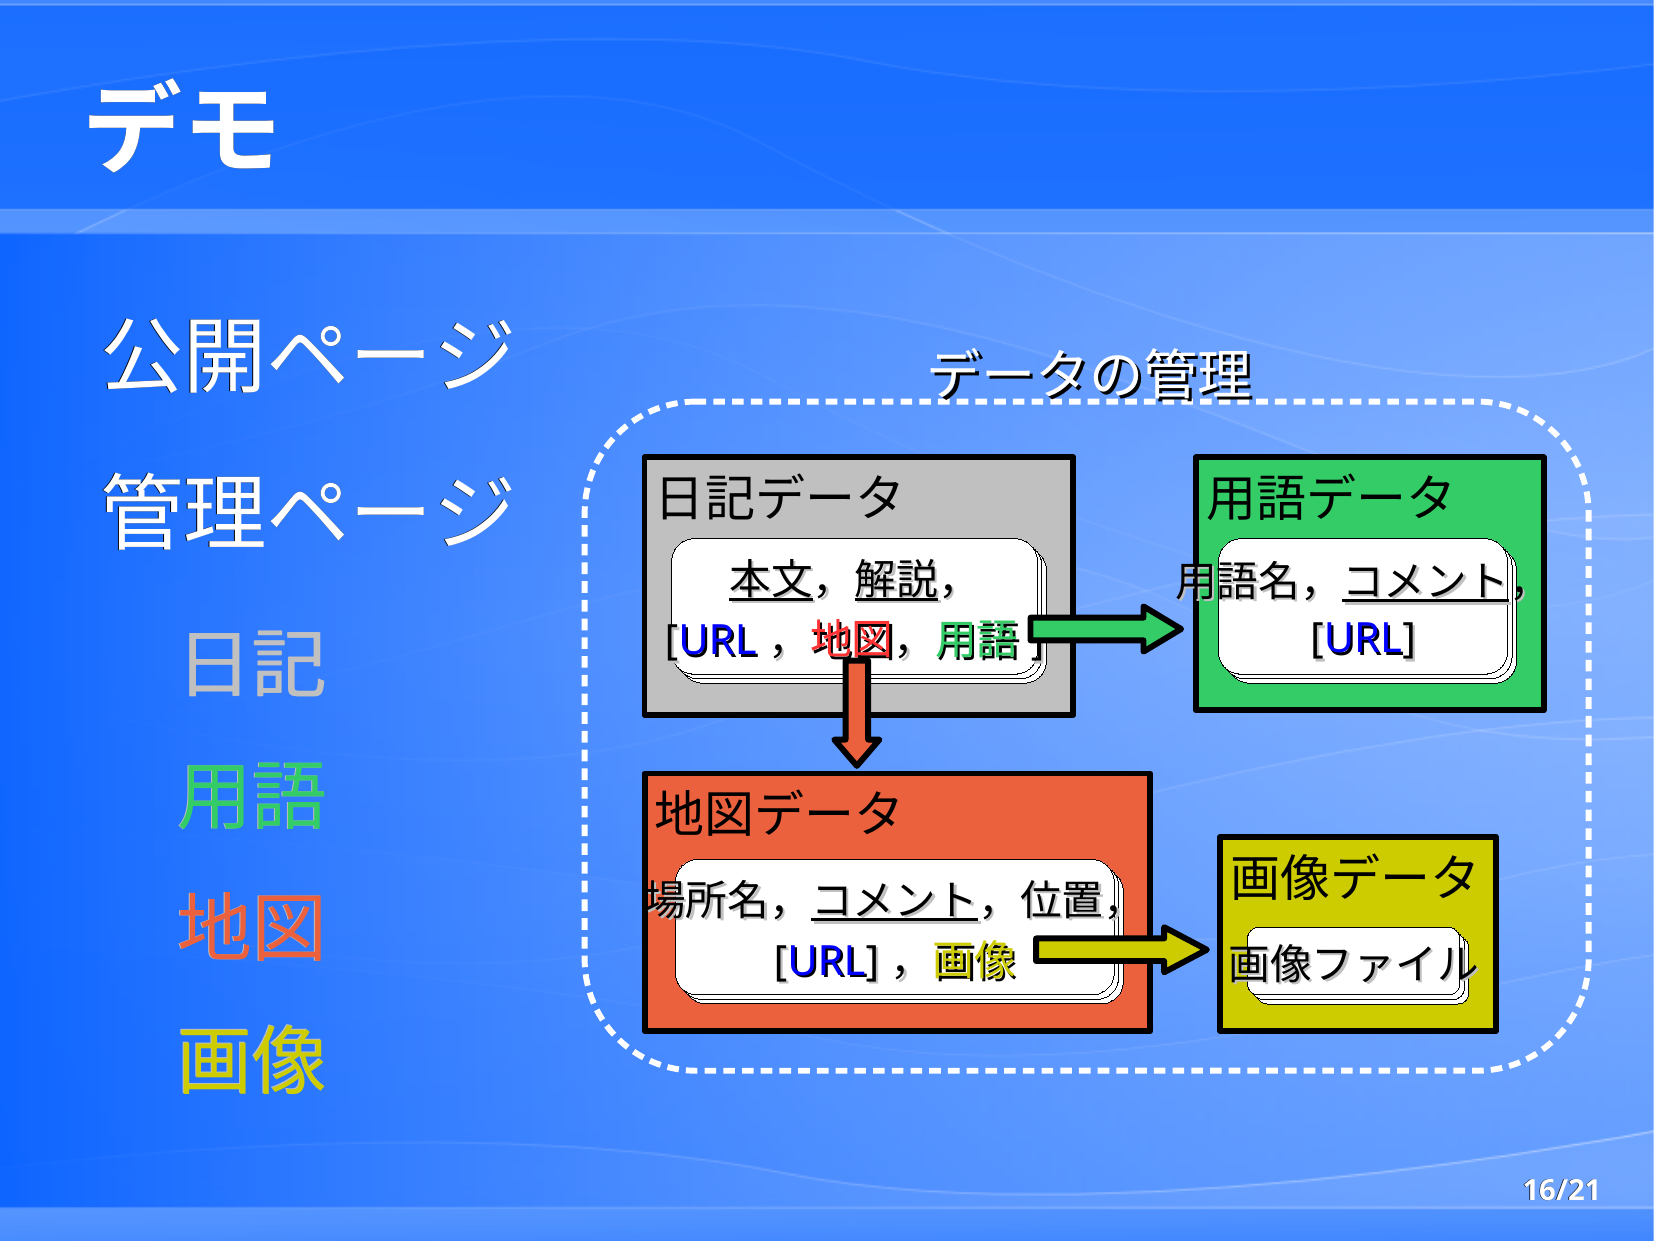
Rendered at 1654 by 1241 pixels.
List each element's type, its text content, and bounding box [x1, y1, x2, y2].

text_box [644, 773, 1207, 1032]
text_box データの管理 [912, 333, 1231, 408]
text_box 用語データ [1191, 460, 1446, 530]
text_box [1220, 836, 1496, 1032]
text_box 本文，解説， [URL，地図，用語] [671, 538, 1038, 675]
text_box [1200, 579, 1209, 584]
text_box [644, 457, 1182, 766]
text_box 画像ファイル [1247, 927, 1460, 995]
title デモ [23, 8, 1625, 237]
list 公開ページ 管理ページ 日記 用語 地図 画像 [82, 290, 1571, 1123]
picture [0, 0, 1654, 1241]
text_box [1200, 569, 1209, 574]
text_box 日記データ [640, 460, 894, 530]
text_box 地図データ [640, 776, 894, 846]
text_box 場所名，コメント，位置， [URL]，画像 [675, 859, 1115, 995]
text_box 画像データ [1215, 840, 1470, 909]
text_box 用語名，コメント， [URL] [1218, 538, 1508, 675]
text_box [1195, 457, 1544, 711]
